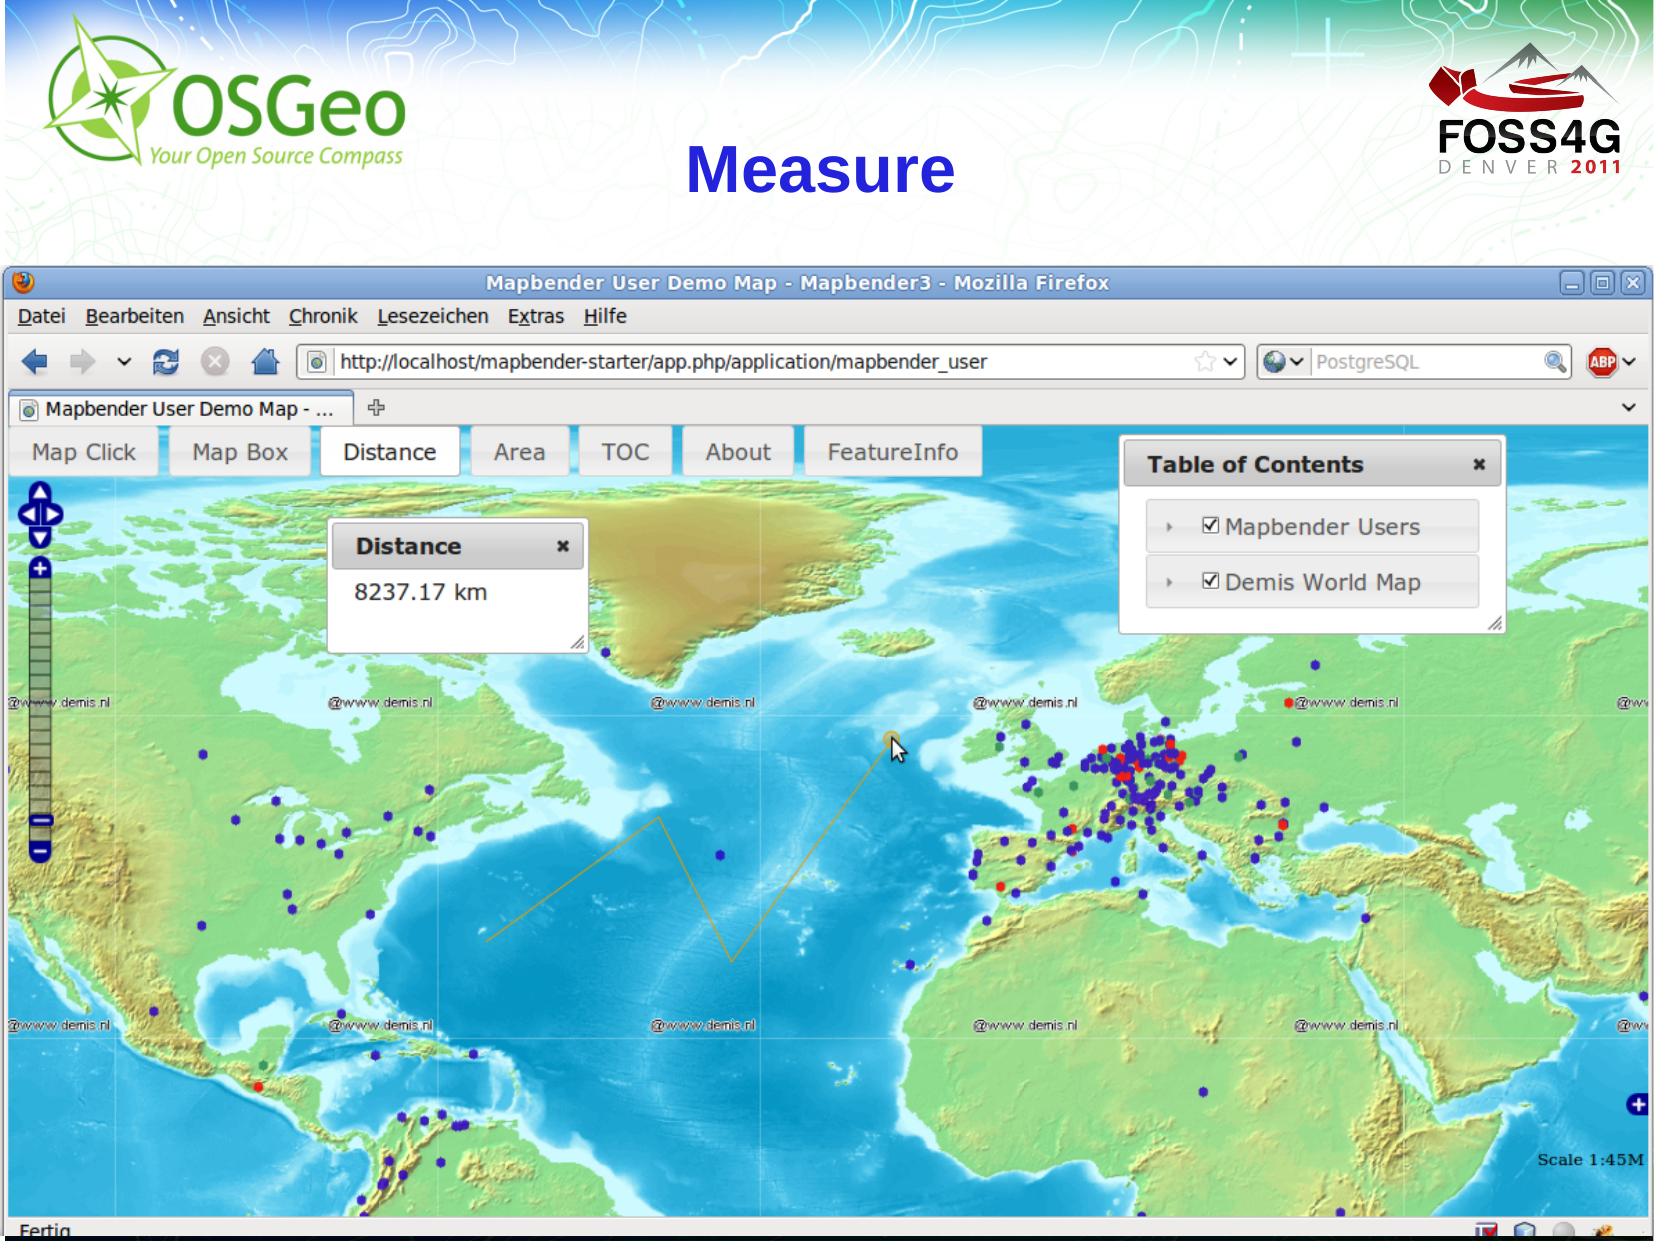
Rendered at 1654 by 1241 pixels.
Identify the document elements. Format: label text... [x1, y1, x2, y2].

title Measure [76, 88, 1565, 251]
picture [0, 0, 1654, 1241]
